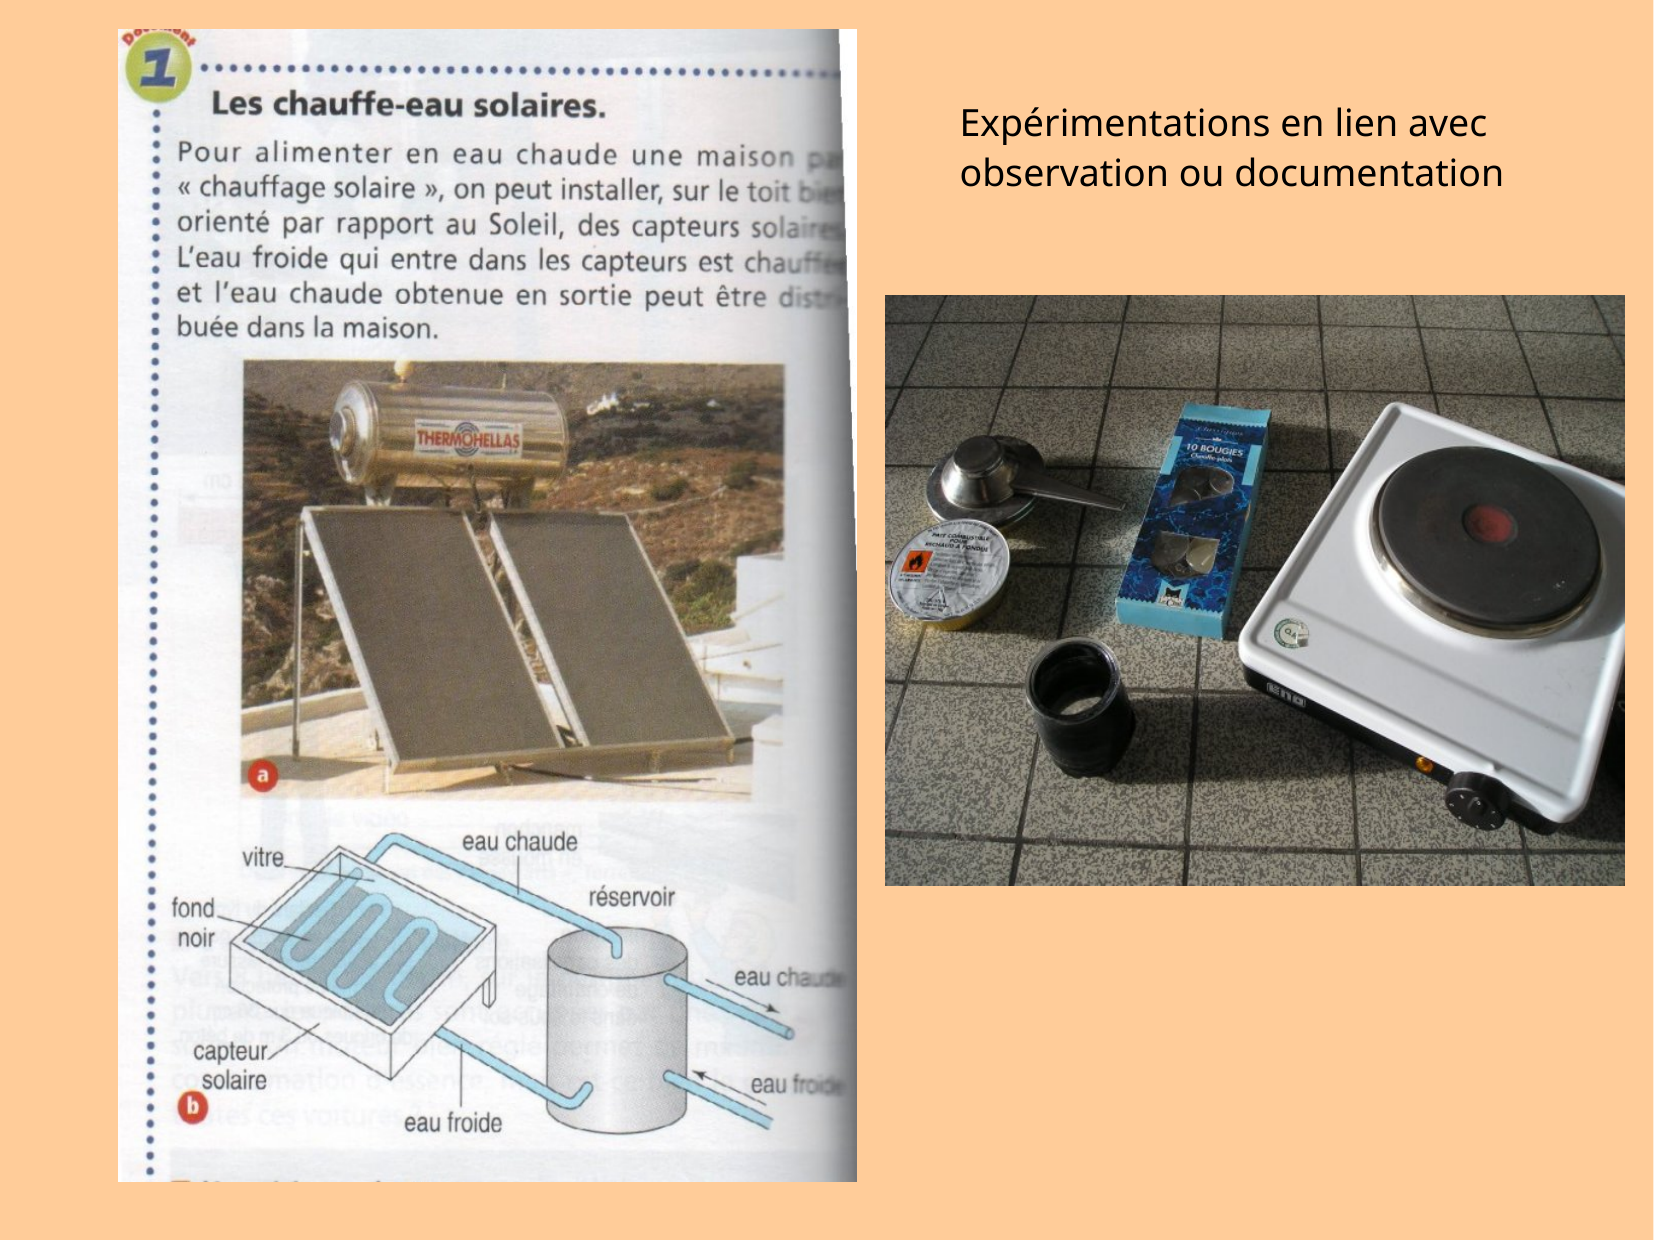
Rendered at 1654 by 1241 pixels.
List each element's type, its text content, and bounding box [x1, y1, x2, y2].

picture [118, 29, 857, 1182]
text_box Expérimentations en lien avec observation ou documentation [944, 88, 1536, 234]
picture [885, 295, 1625, 886]
